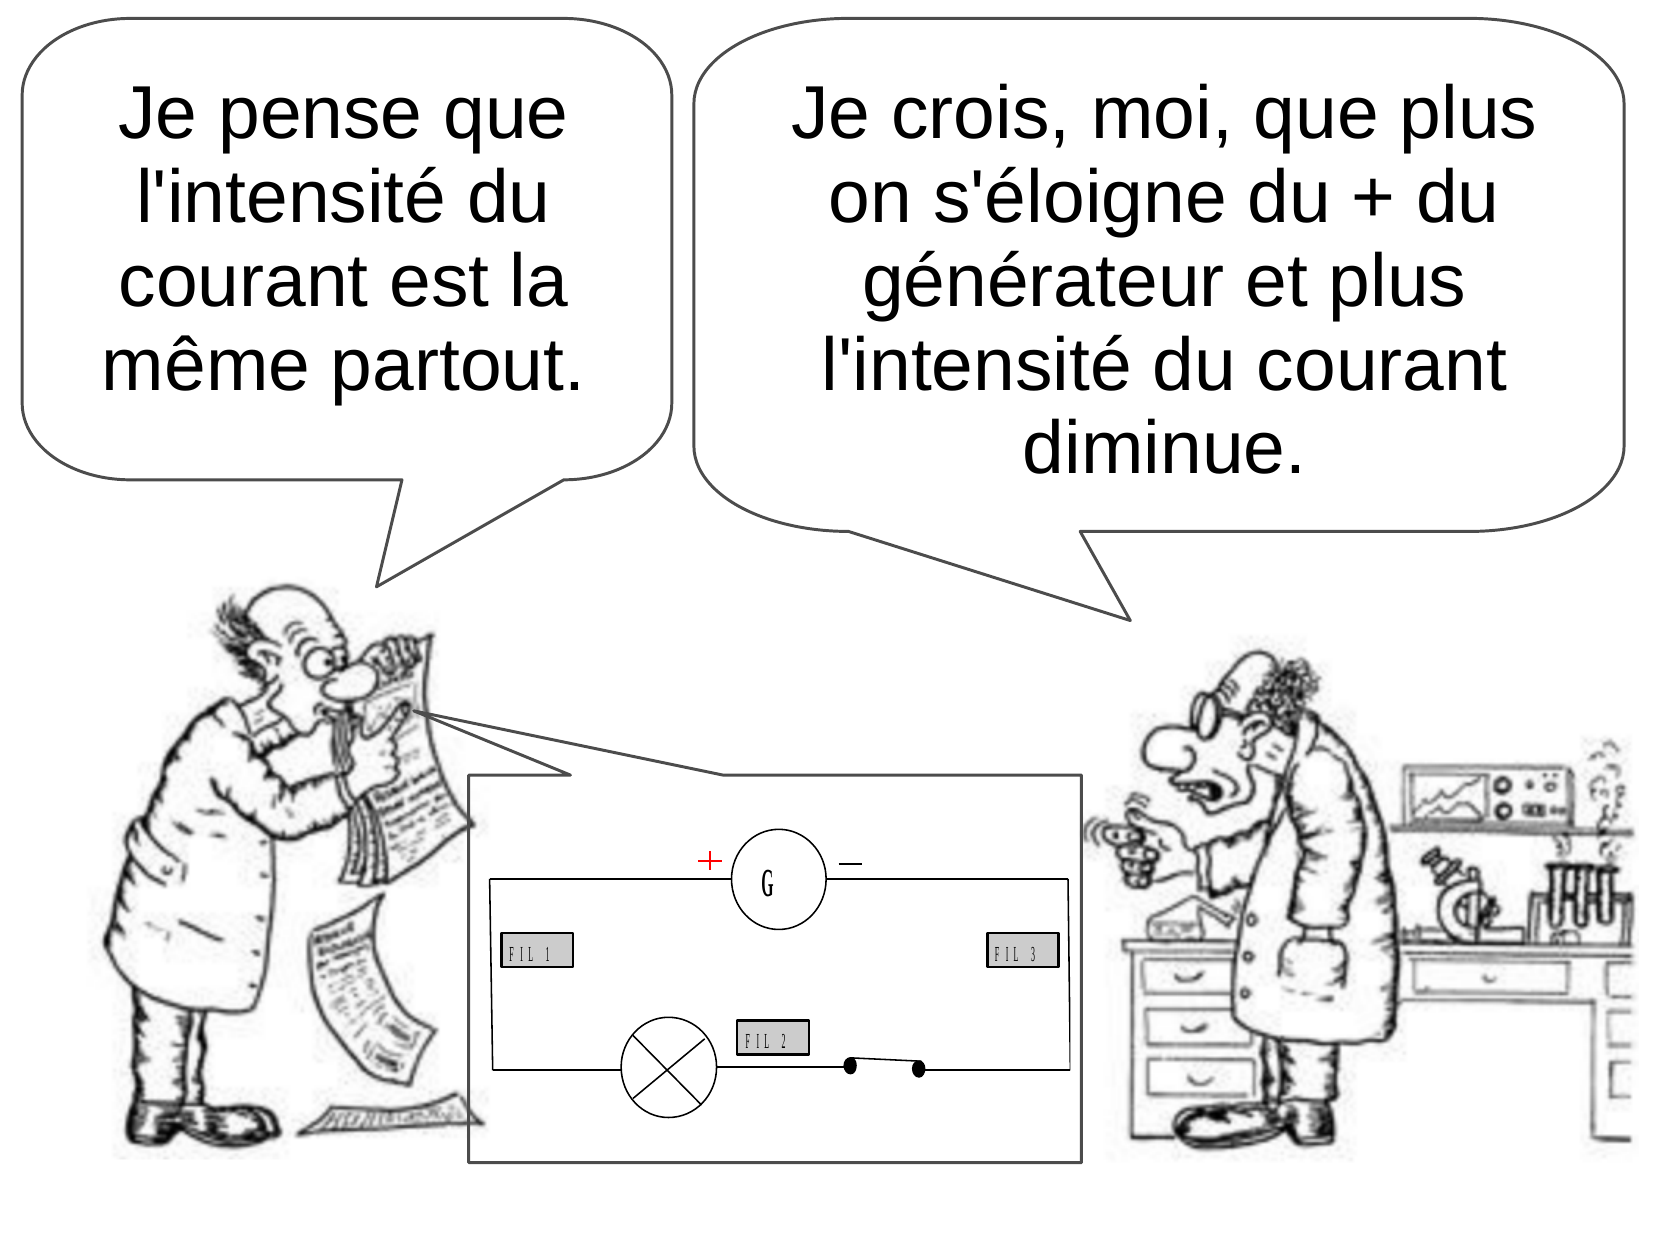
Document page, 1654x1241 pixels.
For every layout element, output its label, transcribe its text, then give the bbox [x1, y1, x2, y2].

picture [380, 572, 397, 582]
picture [40, 572, 1639, 1180]
picture [985, 572, 1126, 617]
text_box Je pense que l'intensité du courant est la même partout. [79, 62, 608, 414]
text_box Je crois, moi, que plus on s'éloigne du + du générateur et plus l'intensité du courant diminue. [749, 62, 1580, 498]
